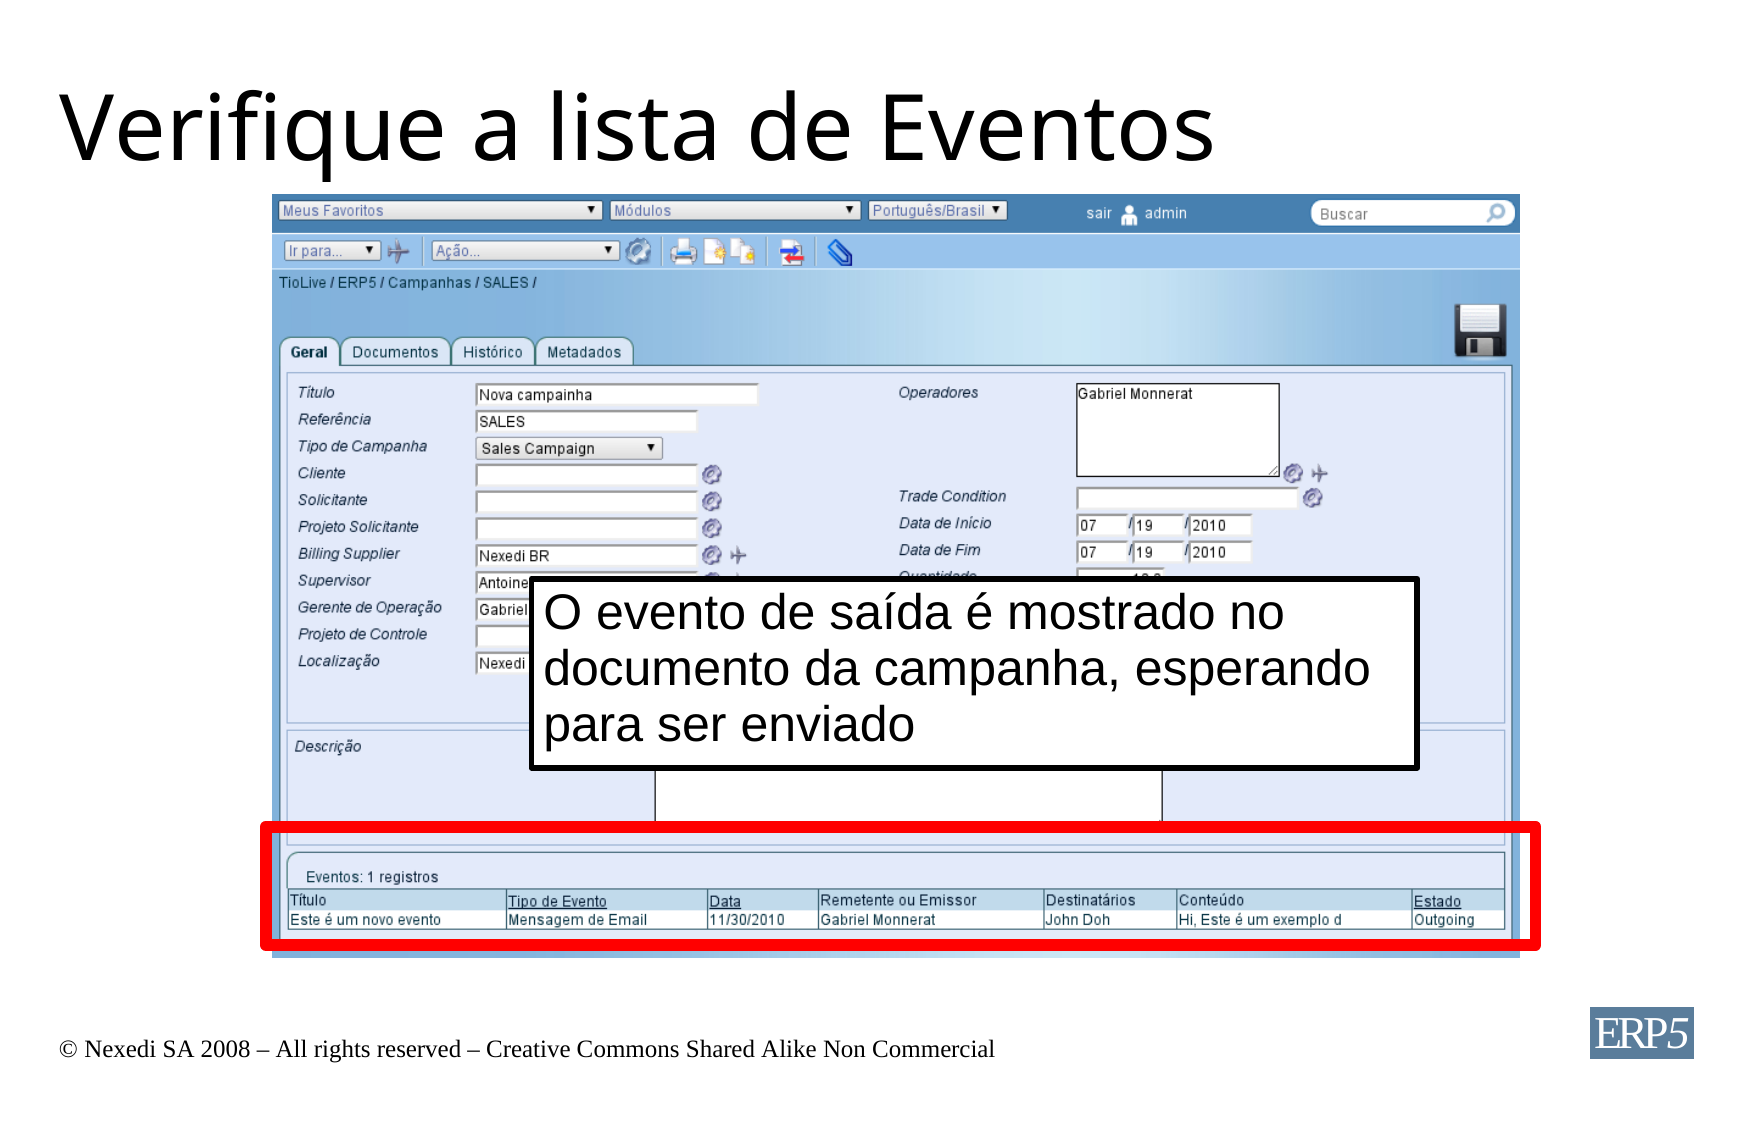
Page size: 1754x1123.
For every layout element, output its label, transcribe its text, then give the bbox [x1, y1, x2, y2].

title Verifique a lista de Eventos [59, 63, 1695, 187]
picture [272, 951, 1520, 958]
text_box [531, 578, 1418, 768]
picture [272, 194, 1520, 821]
text_box O evento de saída é mostrado no documento da campanha, esperando para ser enviado [543, 584, 1459, 752]
picture [272, 833, 1520, 939]
